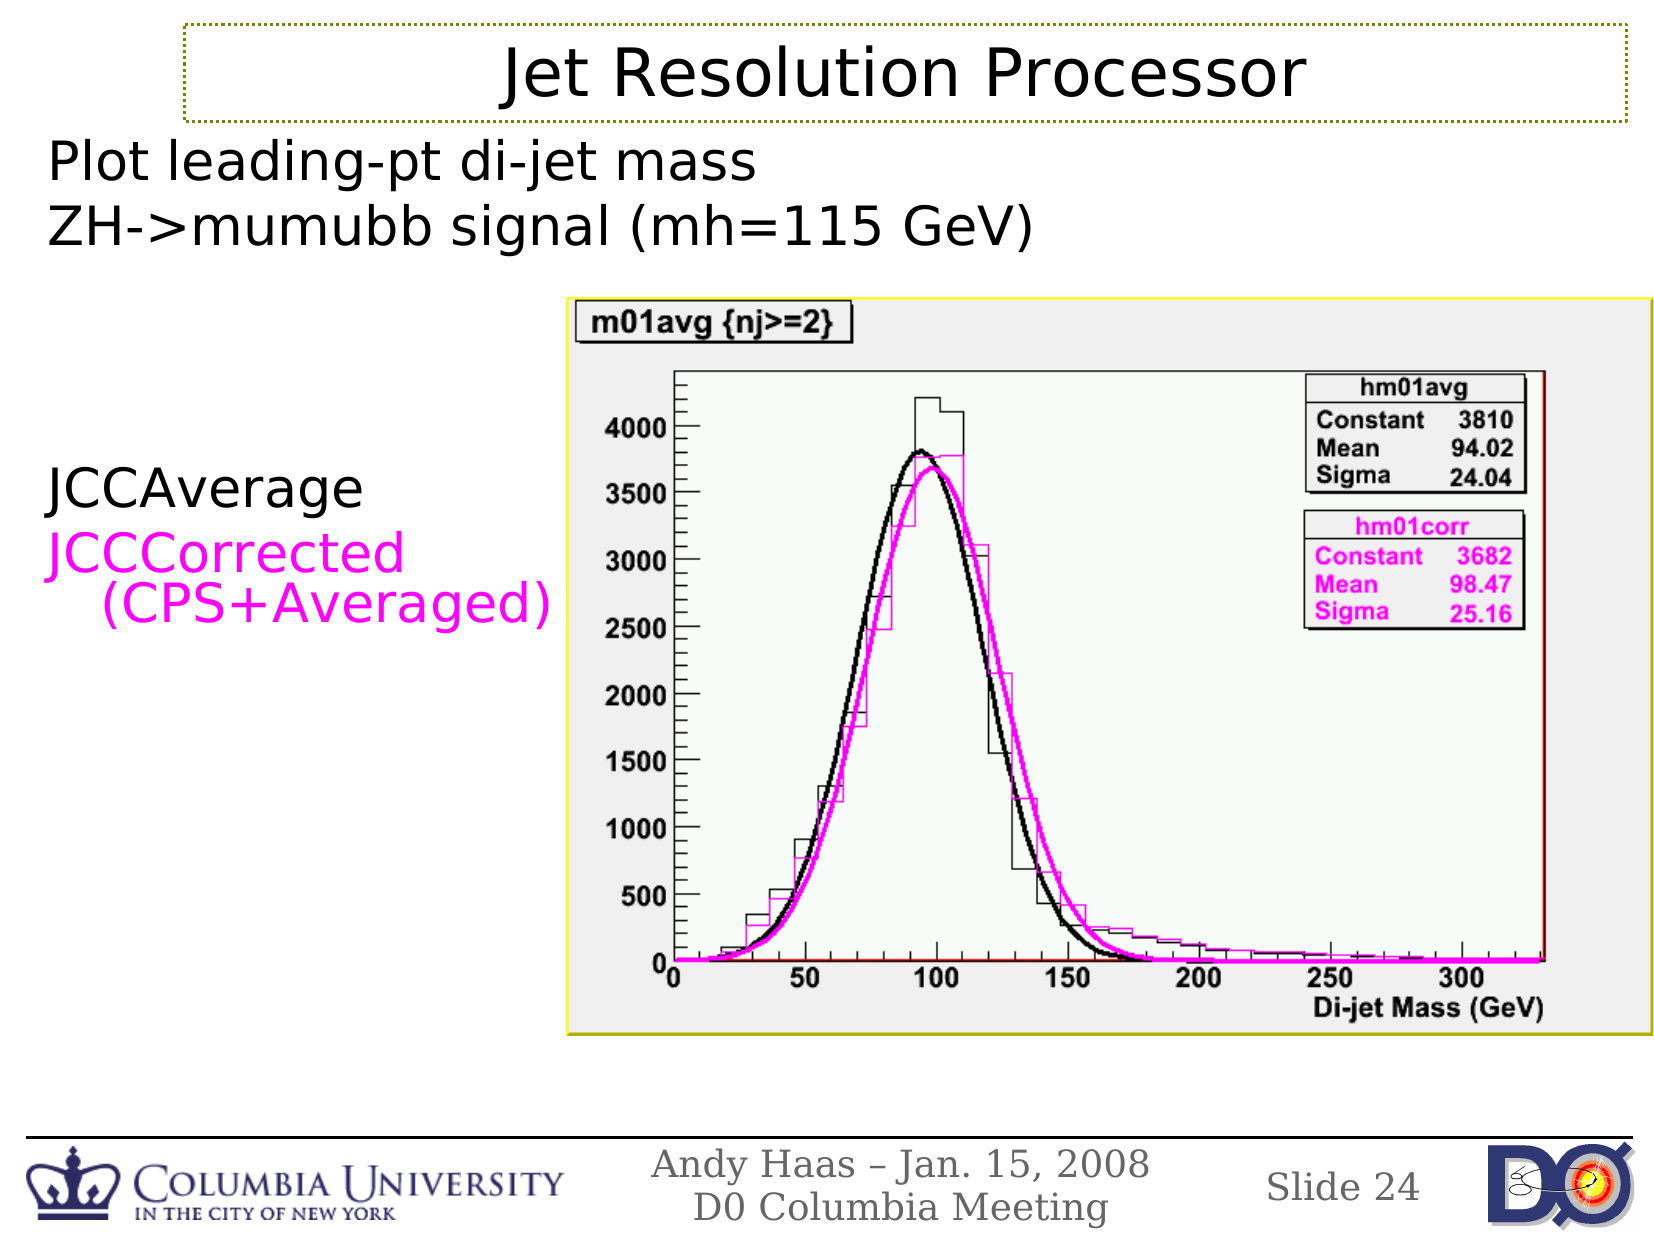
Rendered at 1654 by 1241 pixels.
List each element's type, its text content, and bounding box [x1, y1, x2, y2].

picture [1479, 1140, 1639, 1233]
list Plot leading-pt di-jet mass ZH->mumubb signal (mh=115 GeV) JCCAverage JCCCorrected (CPS+Averaged) [30, 140, 1291, 1125]
picture [566, 297, 1654, 1036]
picture [26, 1146, 565, 1220]
title Jet Resolution Processor [184, 24, 1627, 122]
